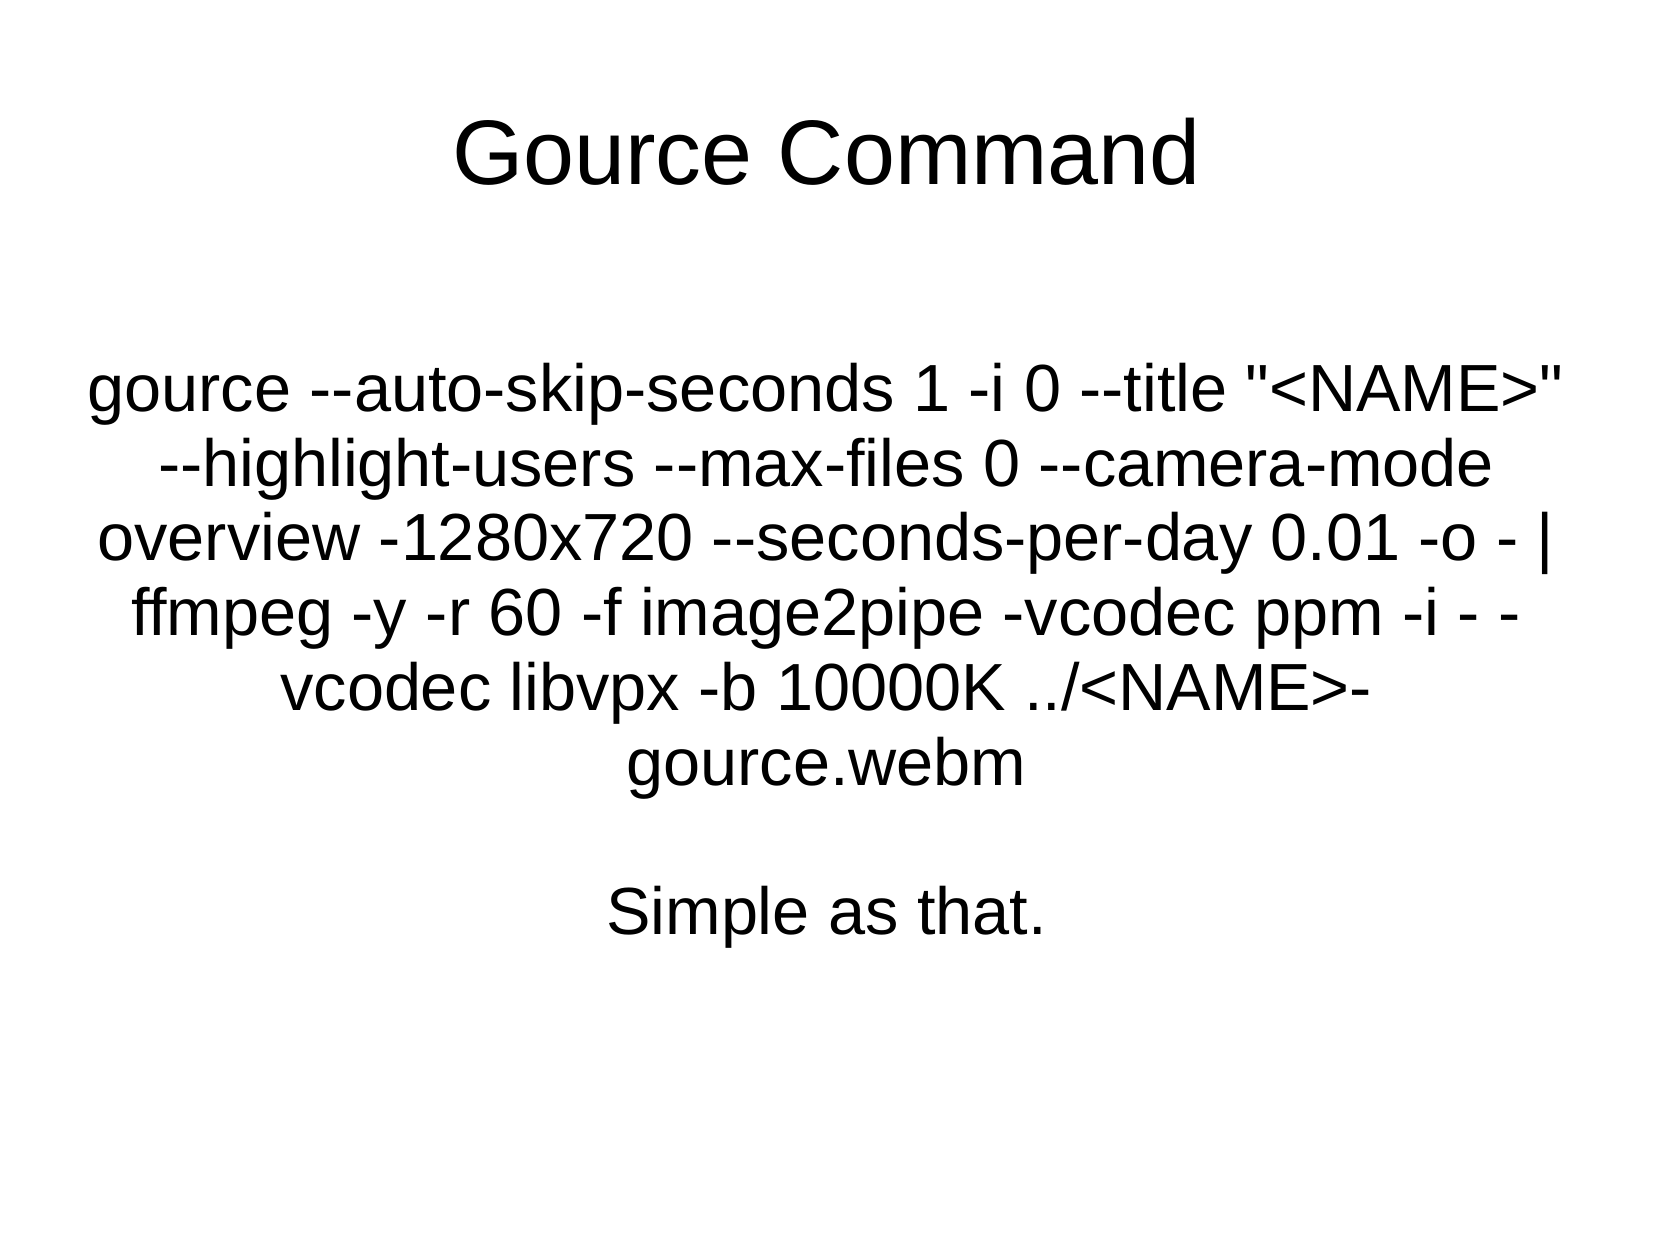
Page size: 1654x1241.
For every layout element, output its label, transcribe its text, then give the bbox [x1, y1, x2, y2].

title Gource Command [82, 49, 1571, 257]
subtitle gource --auto-skip-seconds 1 -i 0 --title "<NAME>" --highlight-users --max-files 0 --camera-mode overview -1280x720 --seconds-per-day 0.01 -o - | ffmpeg -y -r 60 -f image2pipe -vcodec ppm -i - -vcodec libvpx -b 10000K ../<NAME>-gource.webm Simple as that. [82, 290, 1571, 1010]
